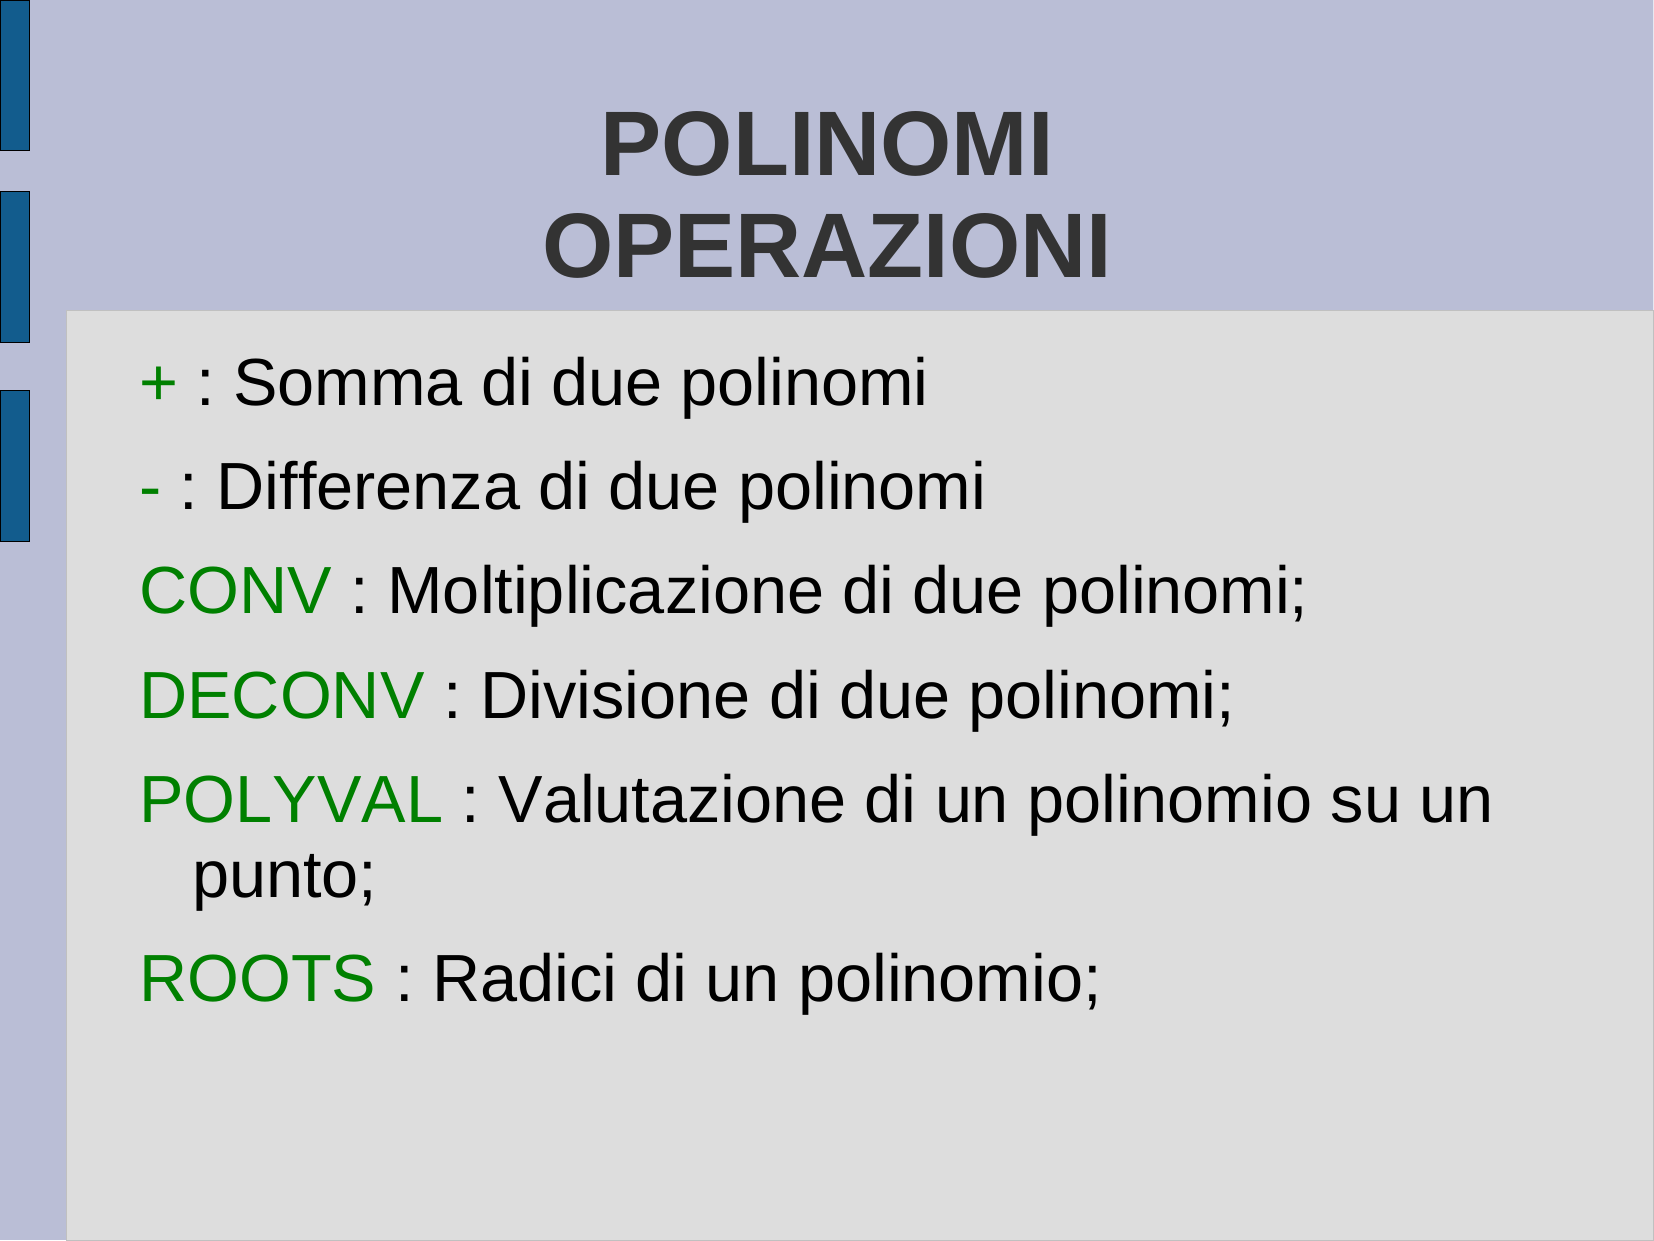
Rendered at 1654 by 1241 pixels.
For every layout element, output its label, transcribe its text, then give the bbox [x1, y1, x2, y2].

list + : Somma di due polinomi - : Differenza di due polinomi CONV : Moltiplicazione di due polinomi; DECONV : Divisione di due polinomi; POLYVAL : Valutazione di un polinomio su un punto; ROOTS : Radici di un polinomio; [121, 344, 1534, 1112]
title POLINOMI OPERAZIONI [121, 92, 1534, 298]
